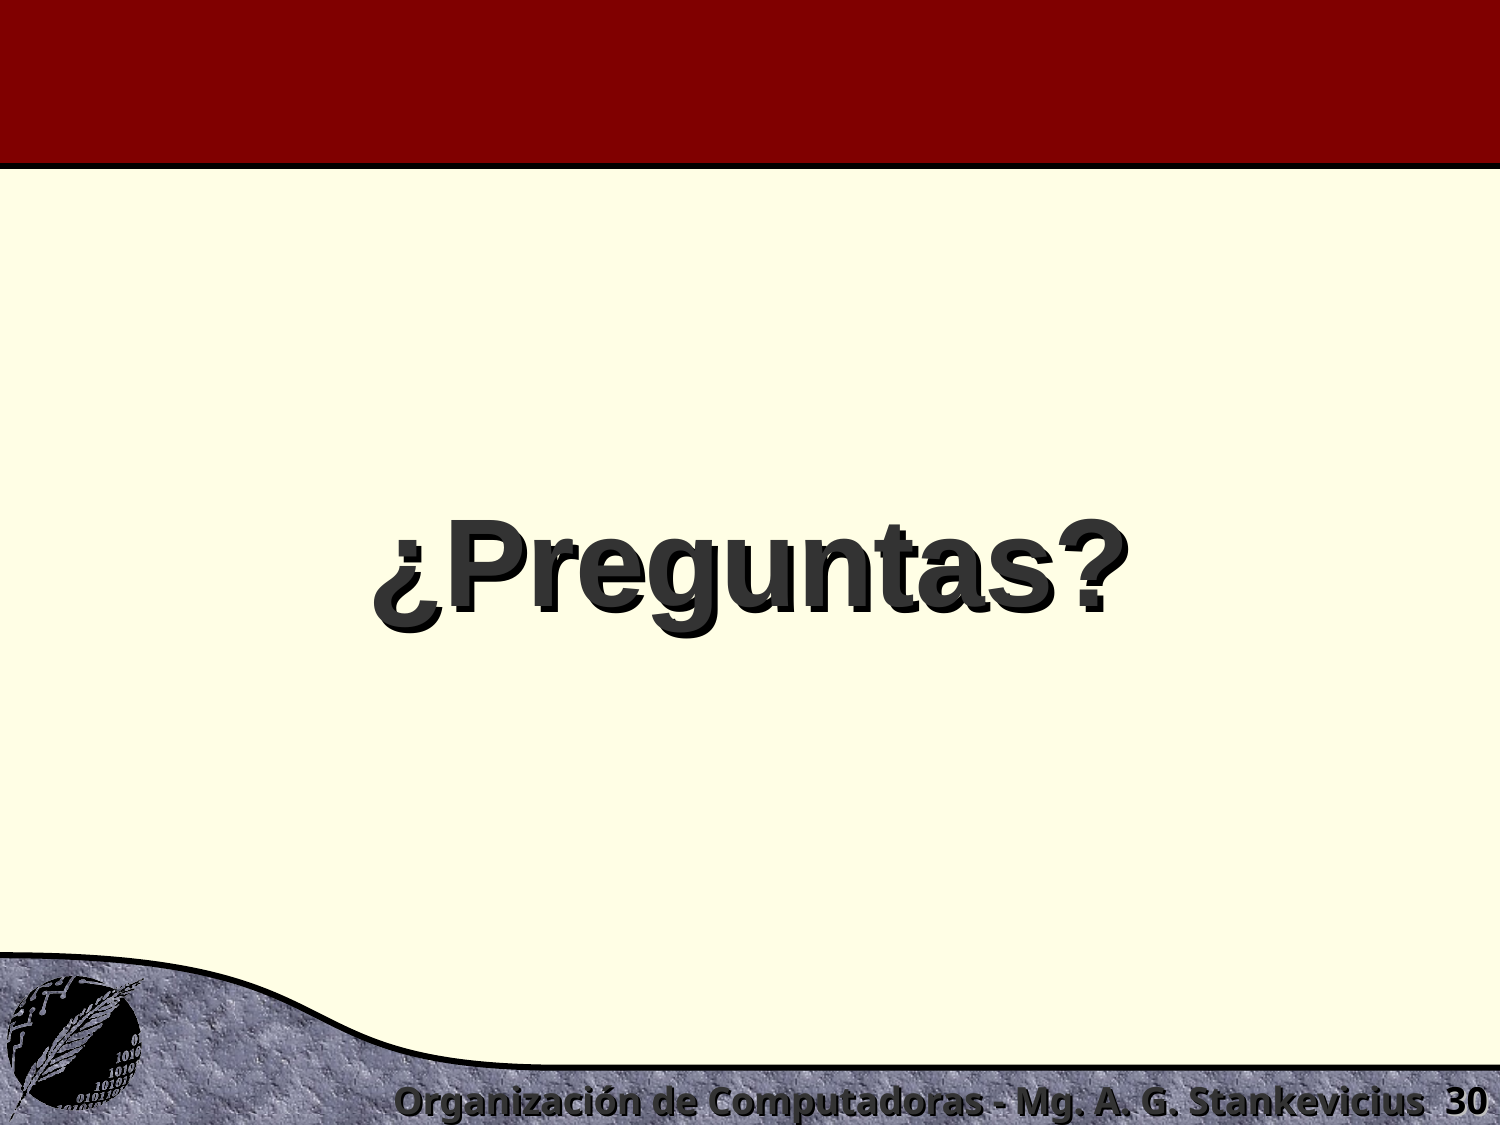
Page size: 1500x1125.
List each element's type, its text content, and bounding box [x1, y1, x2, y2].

subtitle ¿Preguntas? [11, 192, 1486, 935]
picture [0, 959, 1500, 1125]
picture [448, 1100, 455, 1110]
picture [1058, 1100, 1065, 1110]
picture [802, 1100, 806, 1110]
